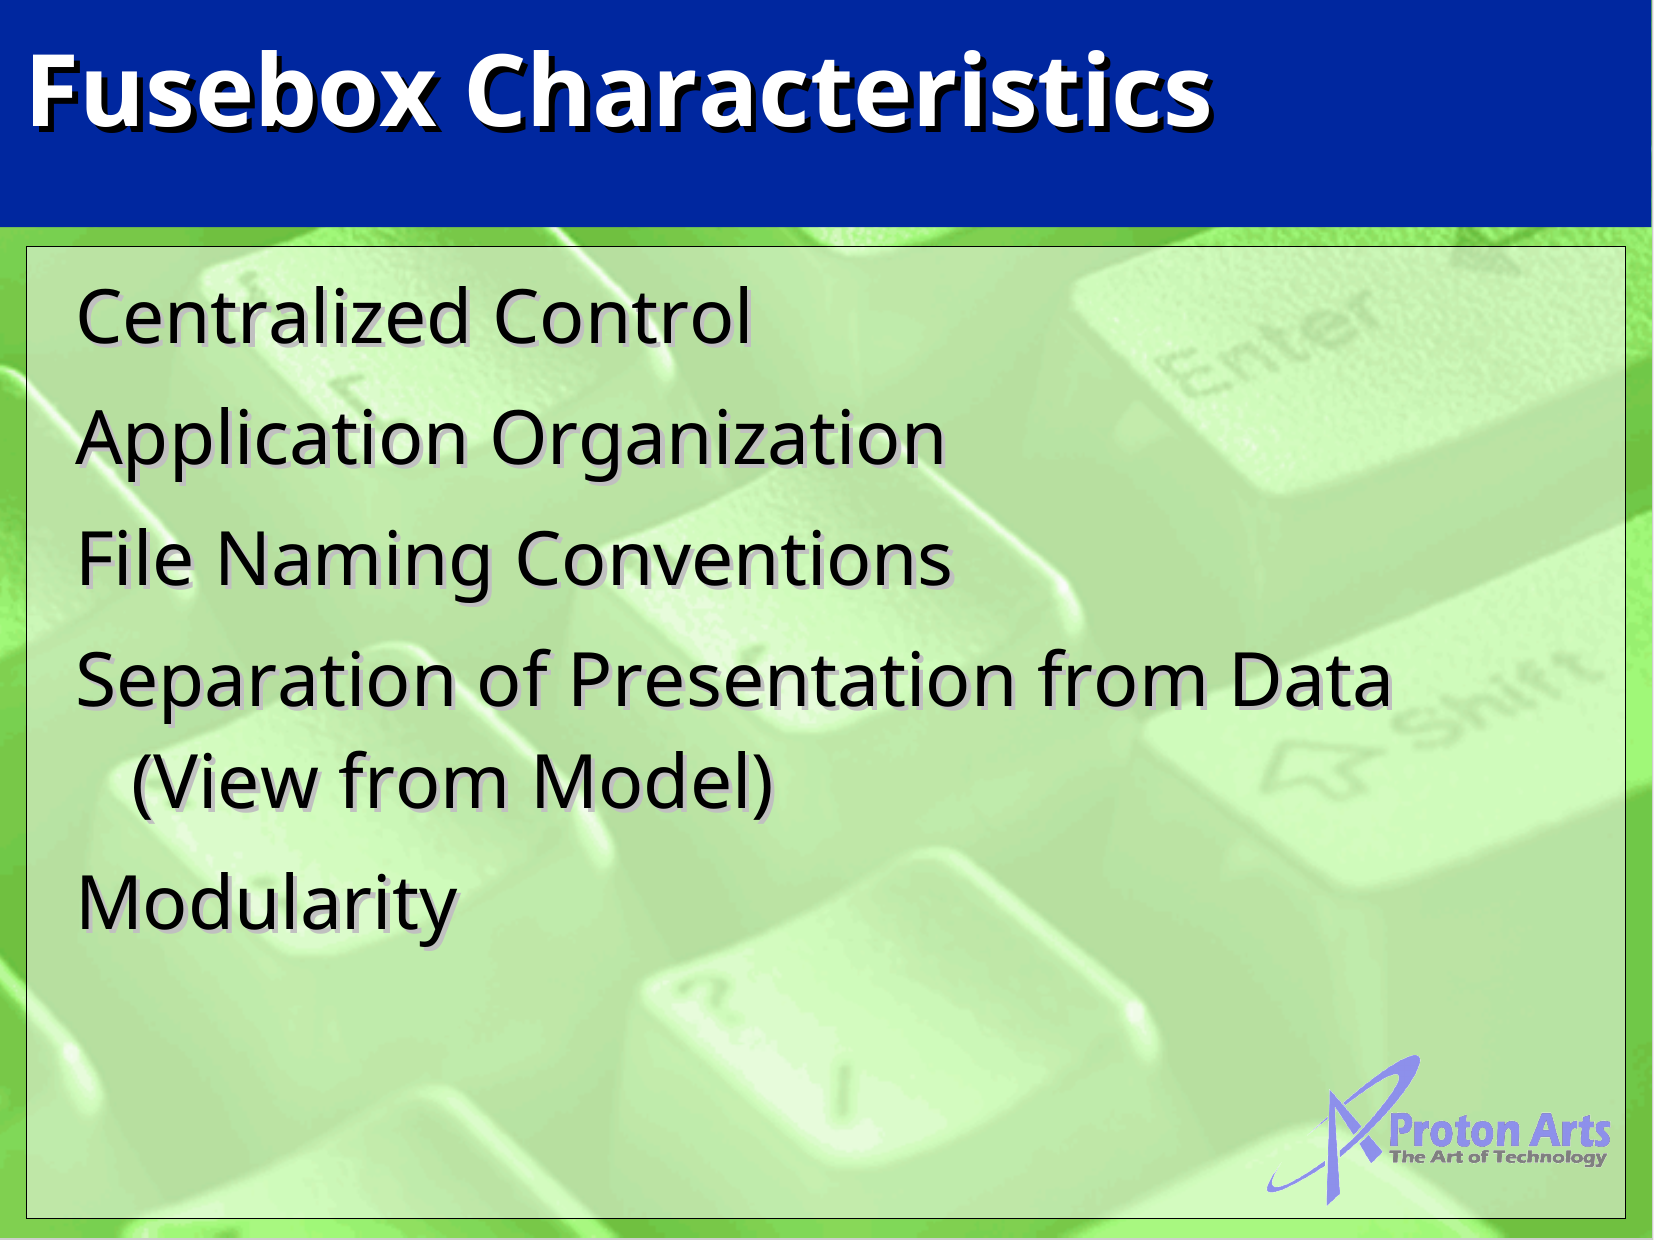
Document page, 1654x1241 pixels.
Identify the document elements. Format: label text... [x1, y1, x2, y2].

picture [0, 228, 1652, 1238]
list Centralized Control Application Organization File Naming Conventions Separation of Presentation from Data (View from Model) Modularity [75, 263, 1425, 1030]
title Fusebox Characteristics [24, 0, 1425, 216]
